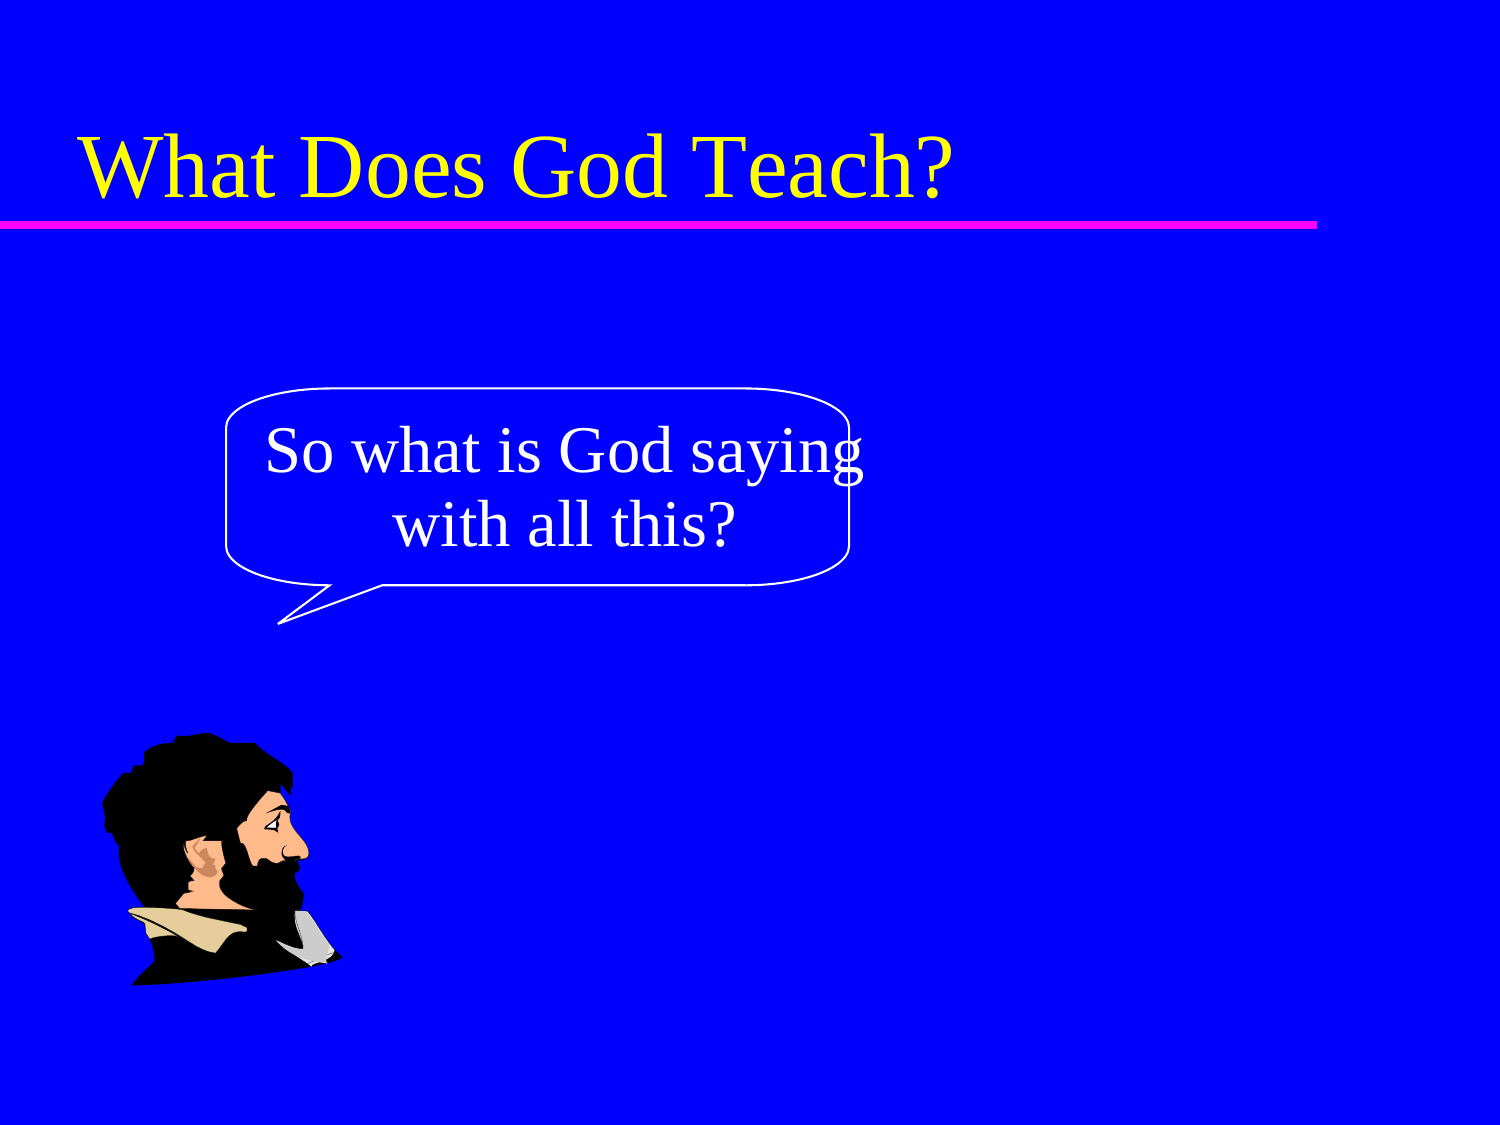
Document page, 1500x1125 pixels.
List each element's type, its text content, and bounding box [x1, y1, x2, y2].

title What Does God Teach? [62, 43, 1363, 225]
text_box So what is God saying with all this? [226, 388, 850, 624]
chart [102, 733, 343, 987]
